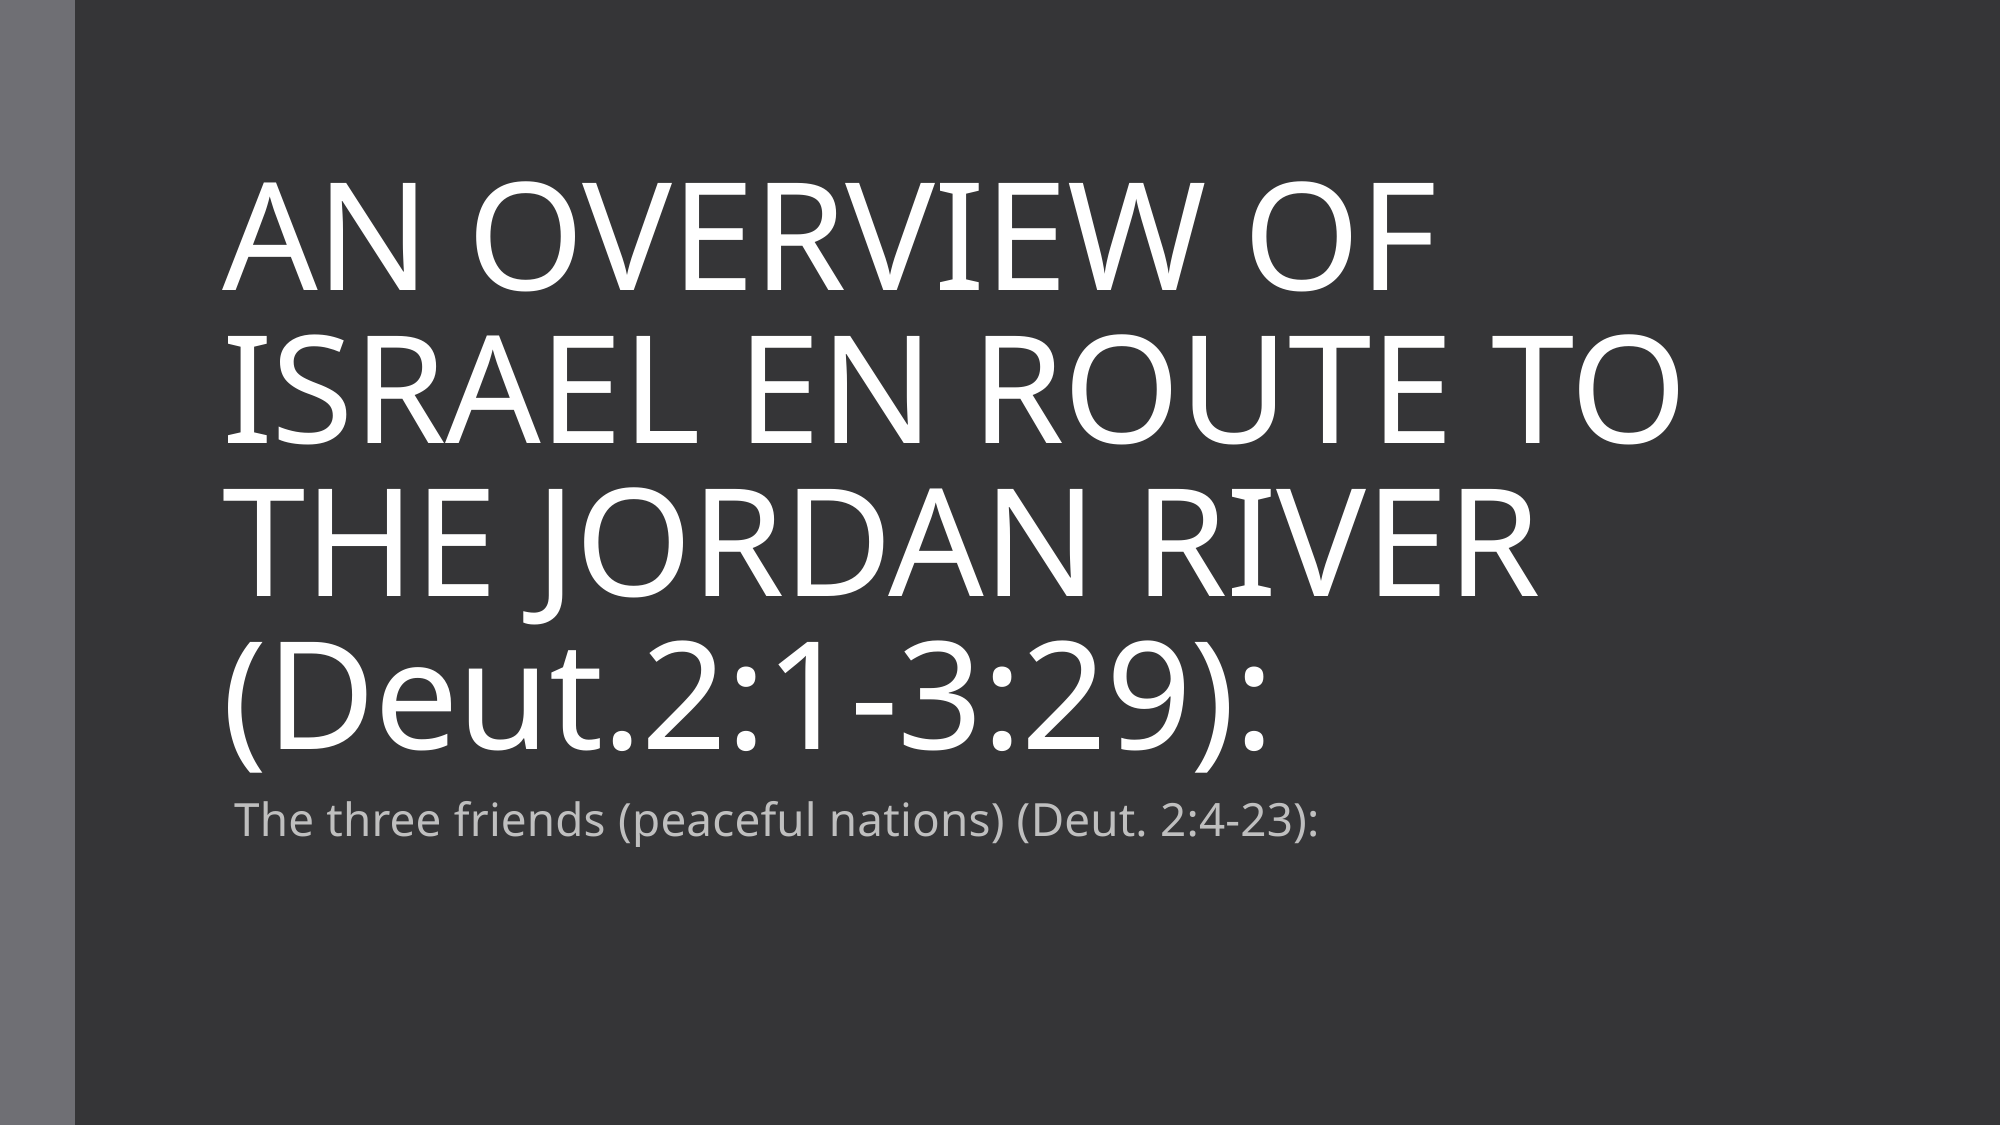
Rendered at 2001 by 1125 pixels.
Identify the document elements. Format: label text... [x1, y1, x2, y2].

subtitle The three friends (peaceful nations) (Deut. 2:4-23): [206, 787, 1752, 1066]
title AN OVERVIEW OF ISRAEL EN ROUTE TO THE JORDAN RIVER (Deut.2:1-3:29): [206, 124, 1752, 787]
